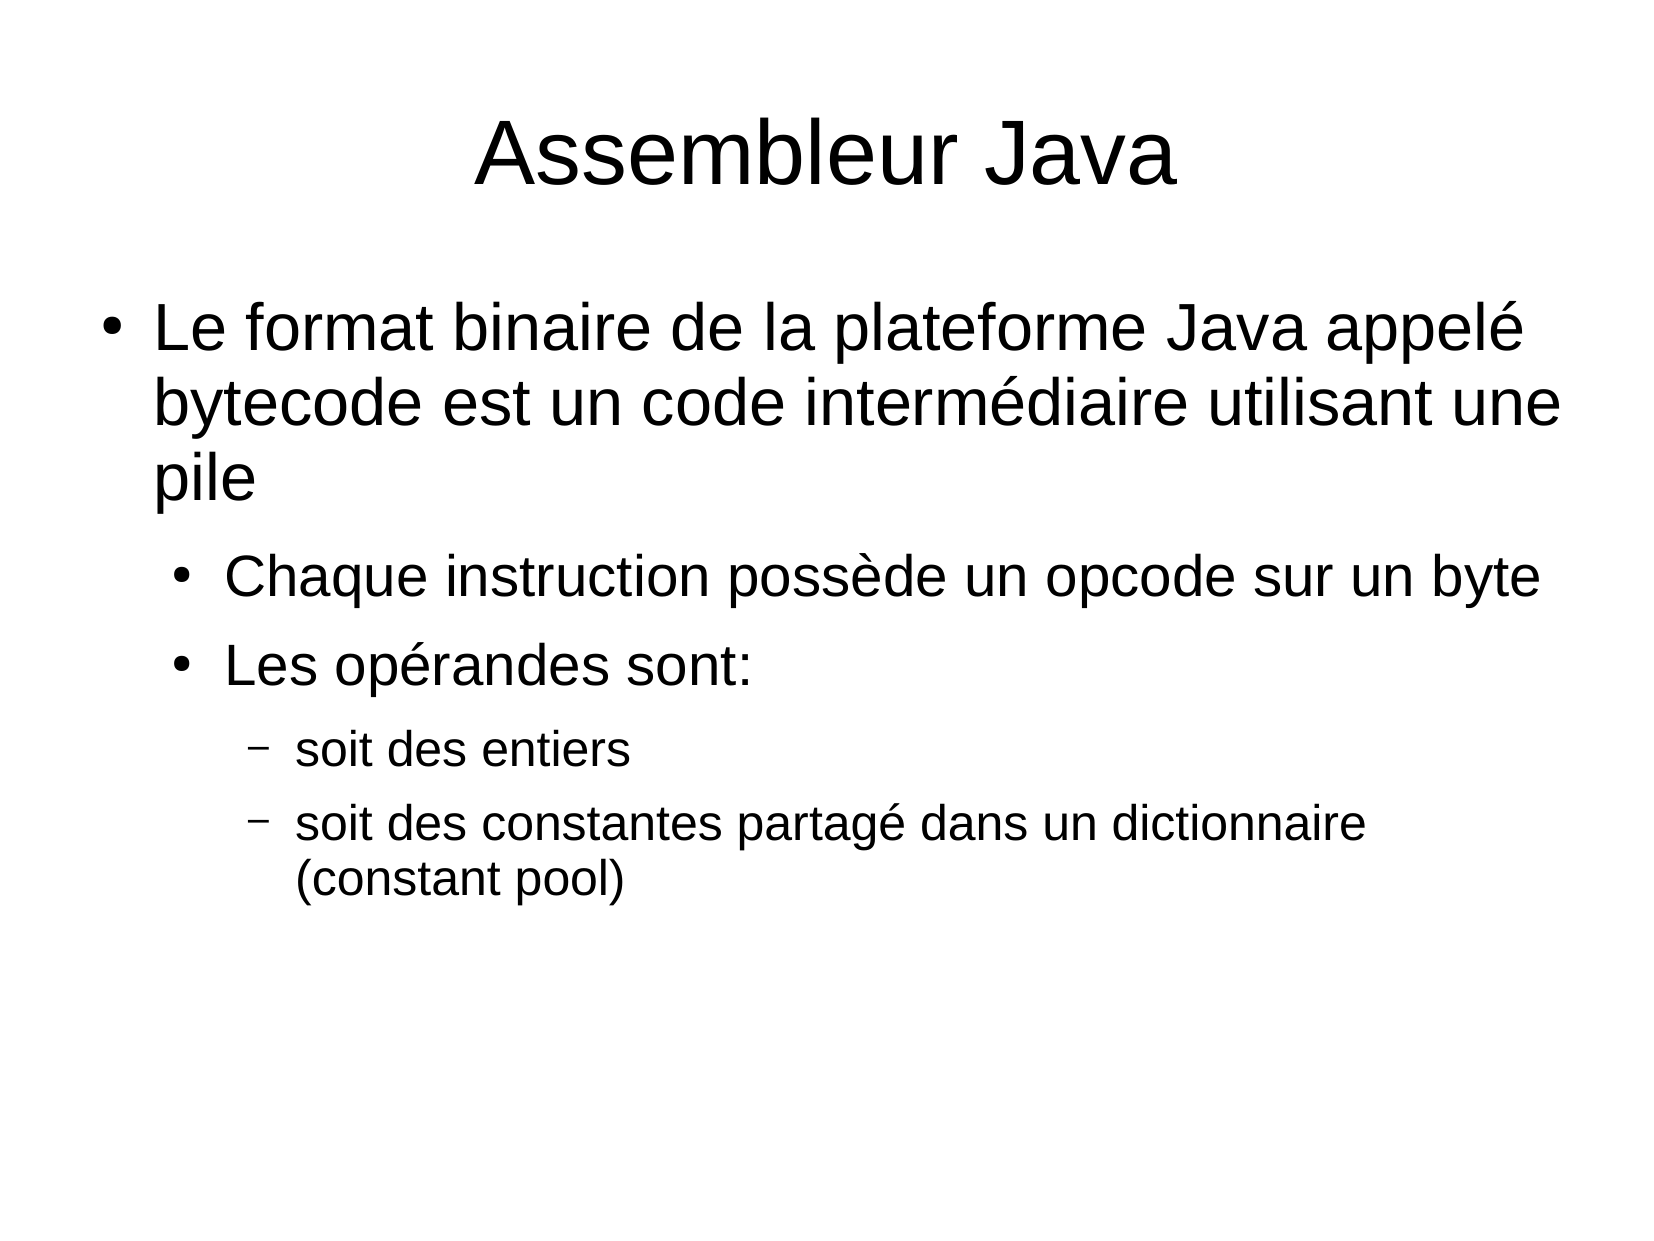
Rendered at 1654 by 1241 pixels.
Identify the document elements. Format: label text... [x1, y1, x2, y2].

list Le format binaire de la plateforme Java appelé bytecode est un code intermédiaire utilisant une pile Chaque instruction possède un opcode sur un byte Les opérandes sont: soit des entiers soit des constantes partagé dans un dictionnaire (constant pool) [82, 290, 1571, 1094]
title Assembleur Java [82, 56, 1571, 250]
